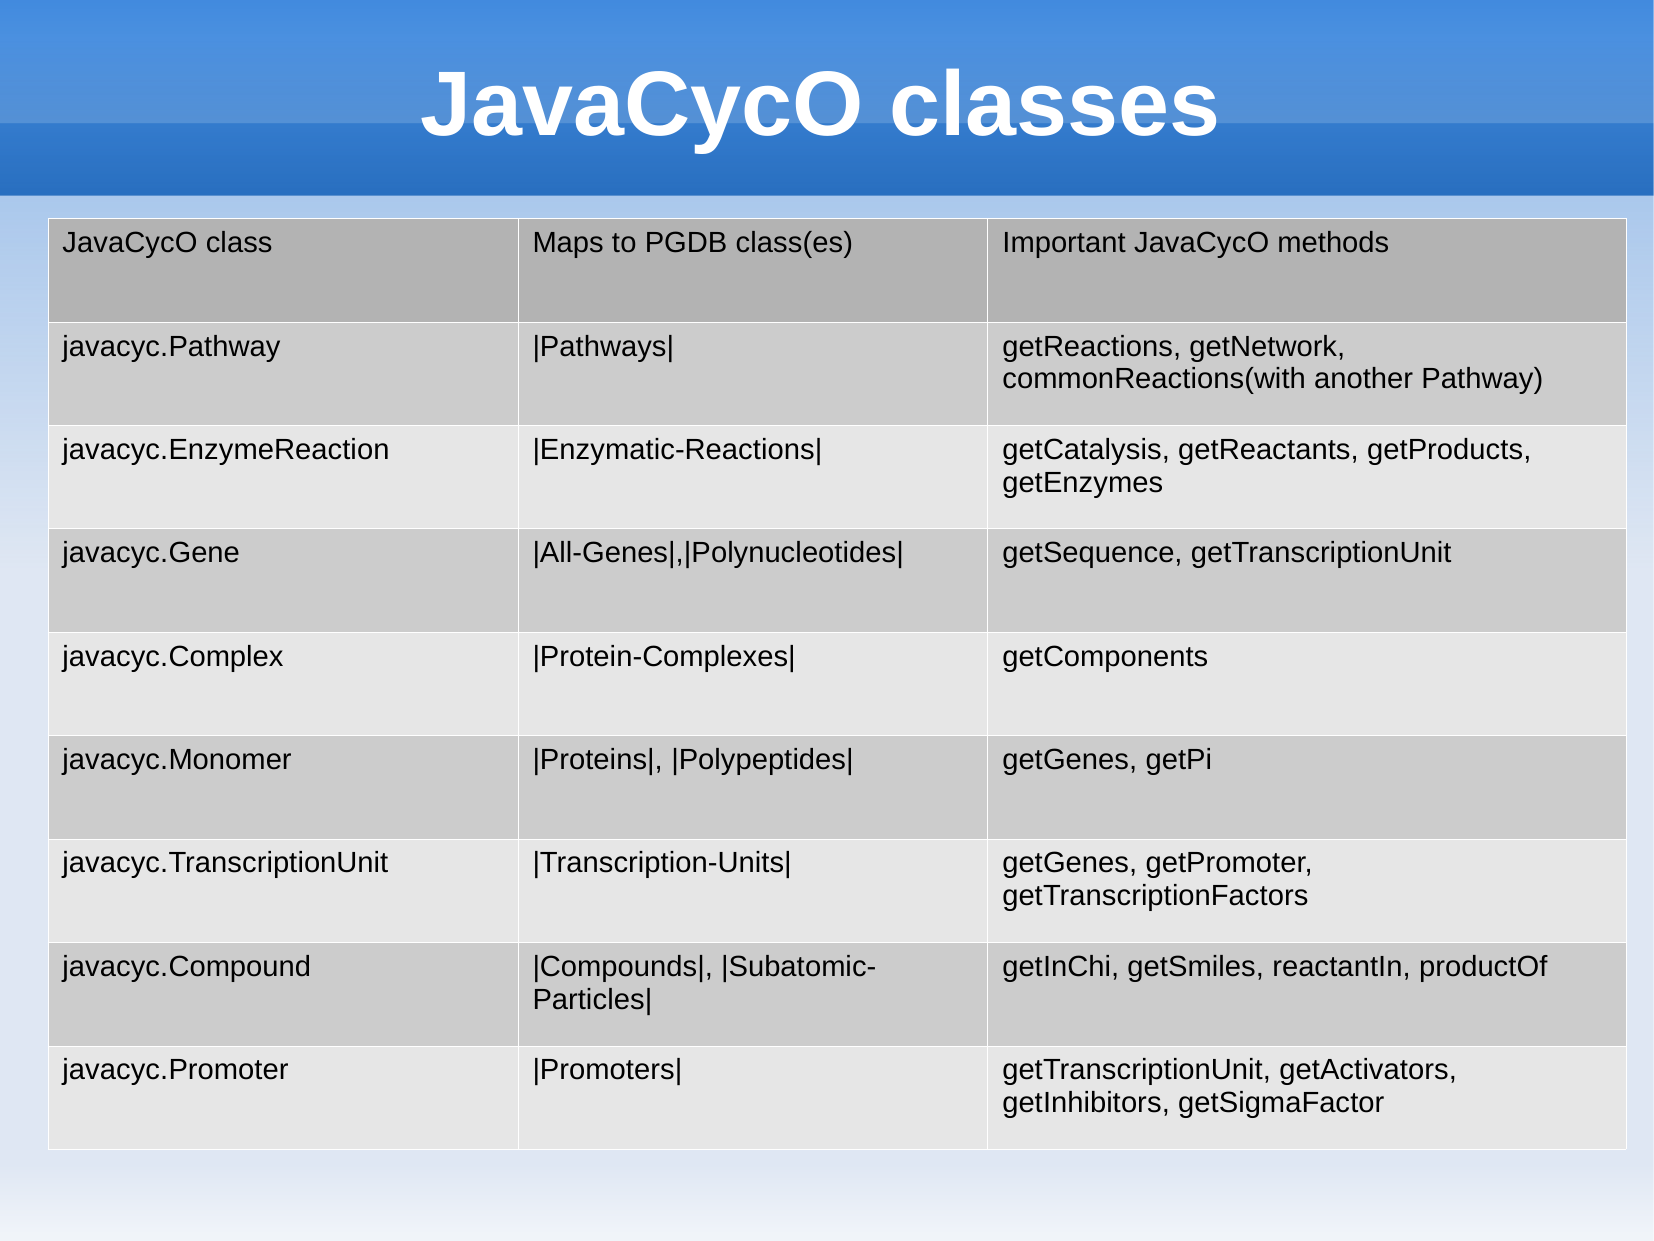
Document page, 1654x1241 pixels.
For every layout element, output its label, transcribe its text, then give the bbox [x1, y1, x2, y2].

table_cell javacyc.Promoter [49, 1047, 518, 1149]
table_cell |All-Genes|,|Polynucleotides| [519, 529, 987, 632]
table_cell |Enzymatic-Reactions| [519, 426, 987, 528]
table_cell getGenes, getPi [988, 736, 1626, 839]
table_cell getTranscriptionUnit, getActivators, getInhibitors, getSigmaFactor [988, 1047, 1626, 1149]
table_cell |Transcription-Units| [519, 840, 987, 942]
table_cell |Protein-Complexes| [519, 633, 987, 735]
table_cell javacyc.Gene [49, 529, 518, 632]
table_cell |Promoters| [519, 1047, 987, 1149]
table_header Important JavaCycO methods [988, 219, 1626, 322]
table_cell javacyc.Complex [49, 633, 518, 735]
table_header Maps to PGDB class(es) [519, 219, 987, 322]
table_cell getInChi, getSmiles, reactantIn, productOf [988, 943, 1626, 1046]
table_cell getGenes, getPromoter, getTranscriptionFactors [988, 840, 1626, 942]
table_cell javacyc.Compound [49, 943, 518, 1046]
table_cell getCatalysis, getReactants, getProducts, getEnzymes [988, 426, 1626, 528]
table_cell getReactions, getNetwork, commonReactions(with another Pathway) [988, 323, 1626, 425]
table_cell javacyc.TranscriptionUnit [49, 840, 518, 942]
title JavaCycO classes [76, 7, 1565, 200]
table_cell javacyc.Monomer [49, 736, 518, 839]
table_cell |Compounds|, |Subatomic-Particles| [519, 943, 987, 1046]
table_cell |Pathways| [519, 323, 987, 425]
table_cell |Proteins|, |Polypeptides| [519, 736, 987, 839]
table_cell javacyc.EnzymeReaction [49, 426, 518, 528]
table_cell getSequence, getTranscriptionUnit [988, 529, 1626, 632]
picture [0, 0, 1654, 1241]
table_header JavaCycO class [49, 219, 518, 322]
table_cell getComponents [988, 633, 1626, 735]
table_cell javacyc.Pathway [49, 323, 518, 425]
